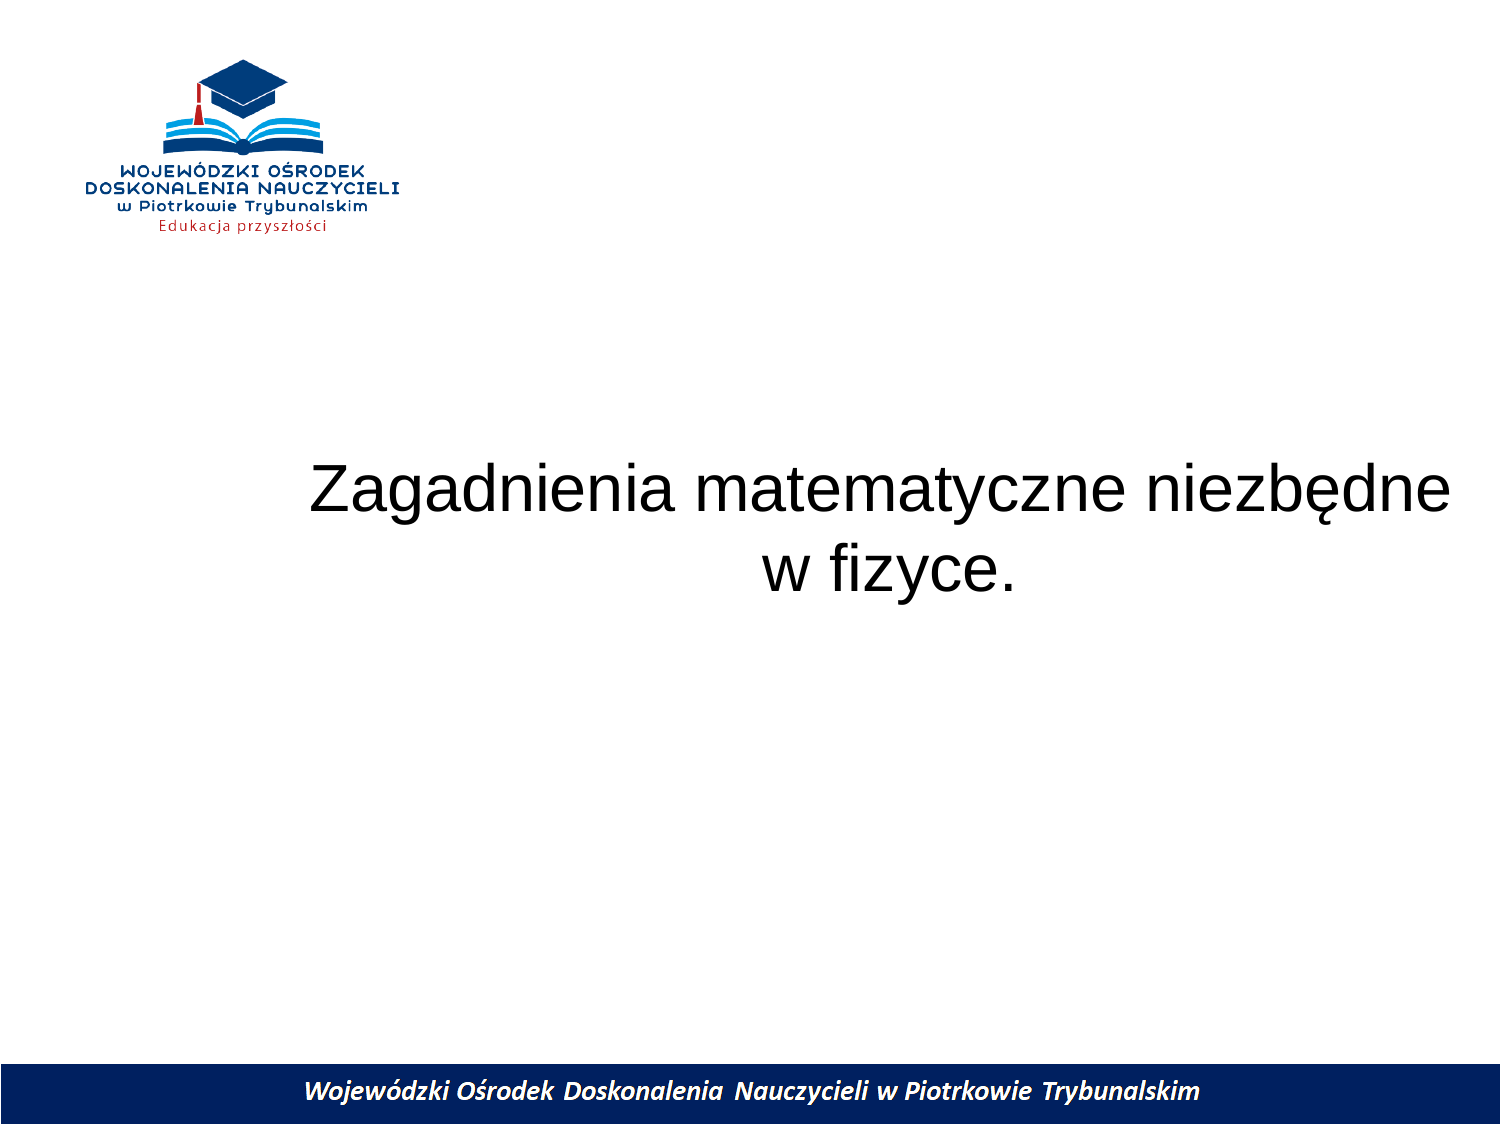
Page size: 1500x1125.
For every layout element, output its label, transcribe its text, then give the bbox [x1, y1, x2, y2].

subtitle Zagadnienia matematyczne niezbędne w fizyce. [281, 52, 1500, 998]
